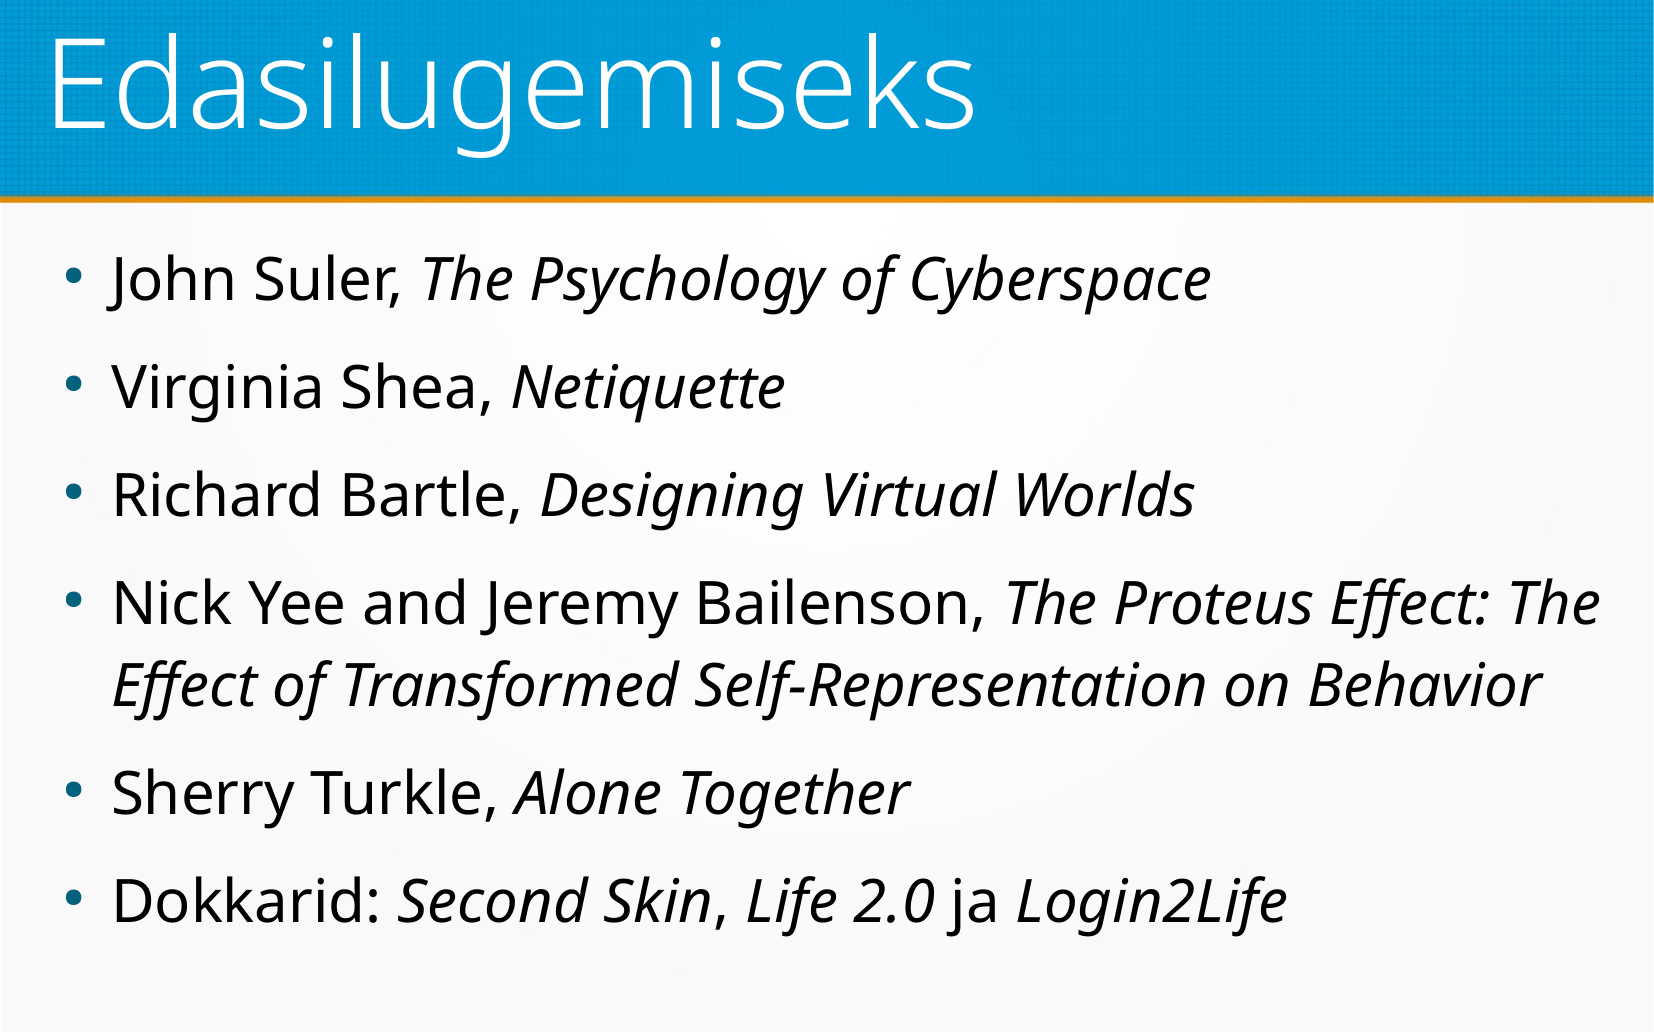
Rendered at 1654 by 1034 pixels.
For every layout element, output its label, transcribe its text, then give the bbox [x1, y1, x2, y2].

title Edasilugemiseks [43, 0, 1619, 166]
list John Suler, The Psychology of Cyberspace Virginia Shea, Netiquette Richard Bartle, Designing Virtual Worlds Nick Yee and Jeremy Bailenson, The Proteus Effect: The Effect of Transformed Self-Representation on Behavior Sherry Turkle, Alone Together Dokkarid: Second Skin, Life 2.0 ja Login2Life [47, 236, 1607, 1002]
picture [0, 195, 1654, 1034]
